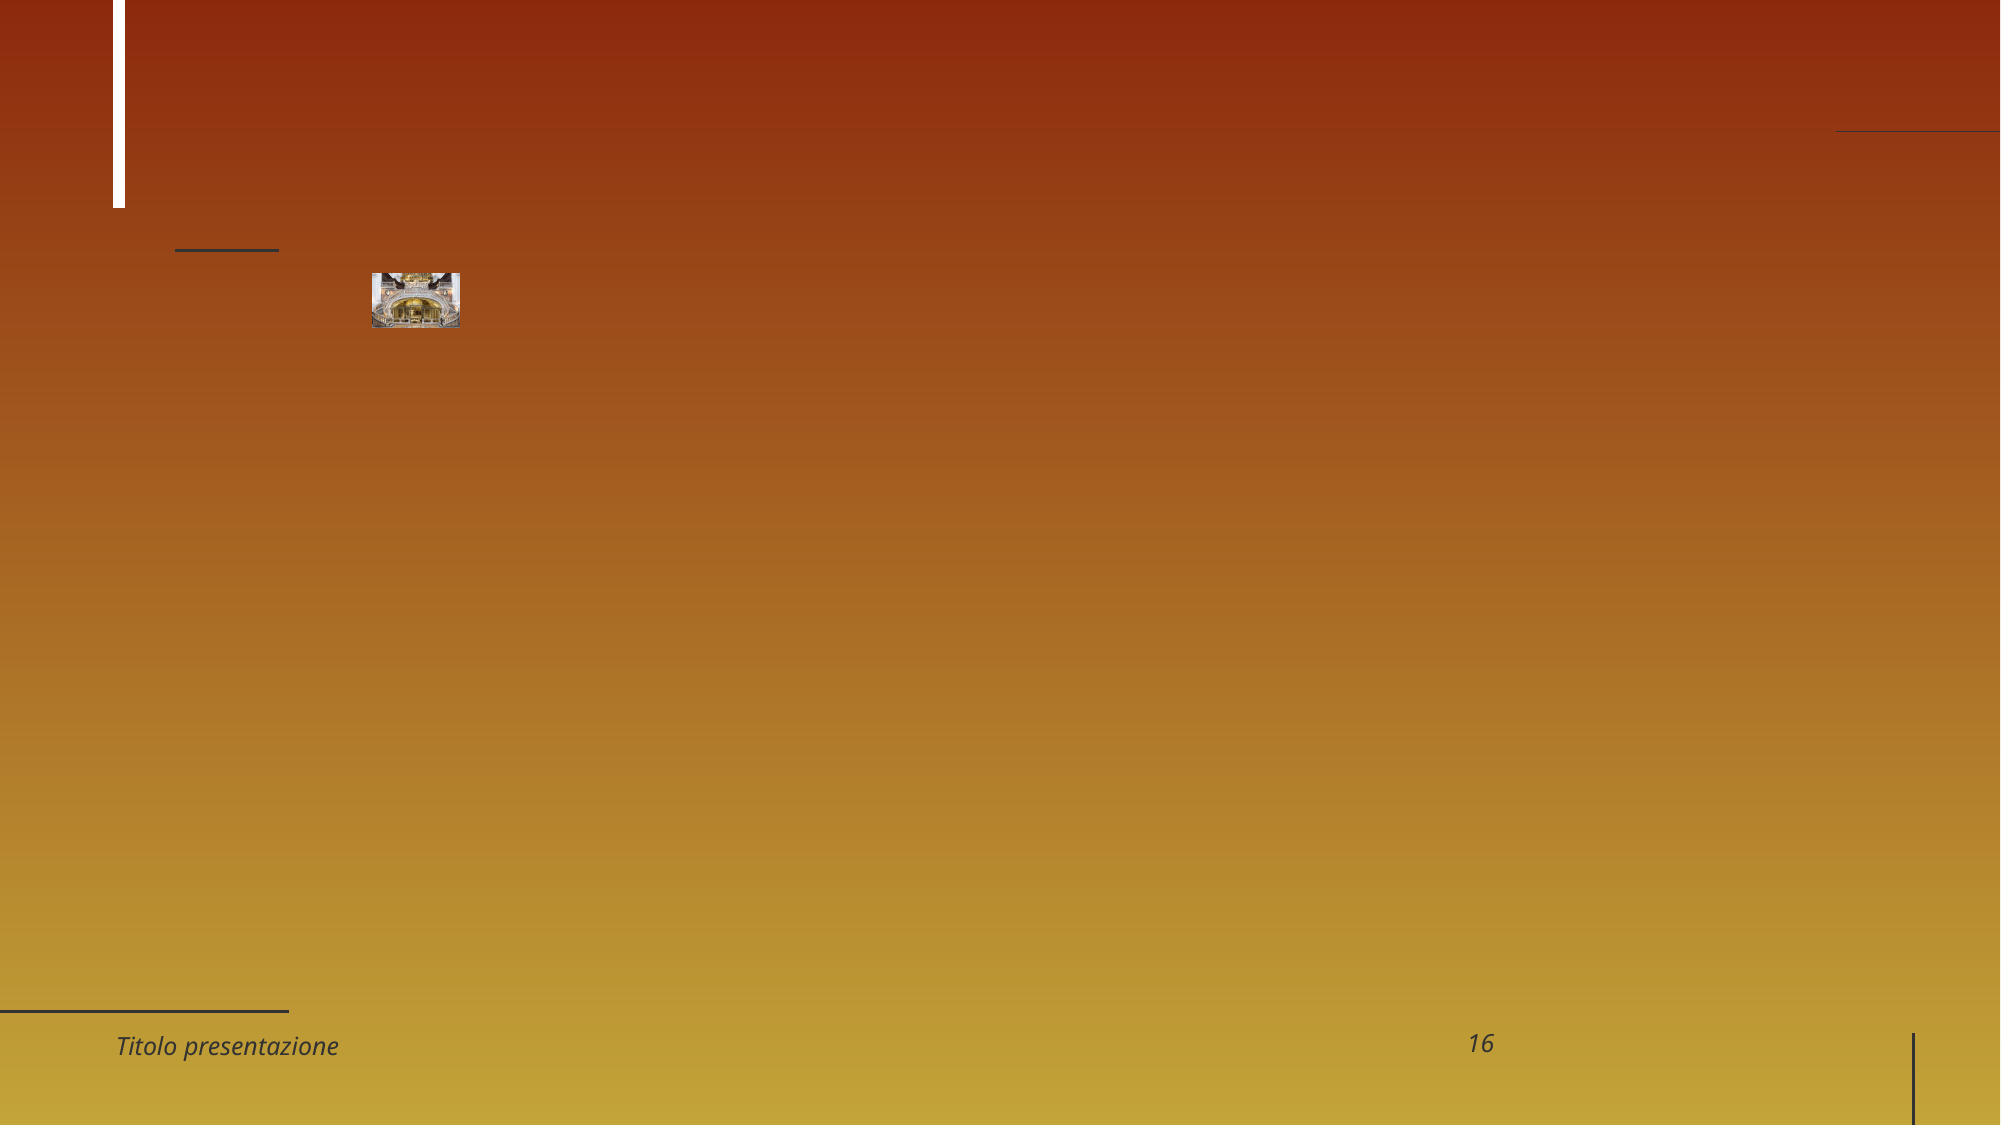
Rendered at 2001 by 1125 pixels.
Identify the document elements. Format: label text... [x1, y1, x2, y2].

text_box ‹N› [1451, 1015, 1902, 1075]
picture [311, 128, 1730, 1016]
text_box Titolo presentazione [100, 1015, 636, 1075]
